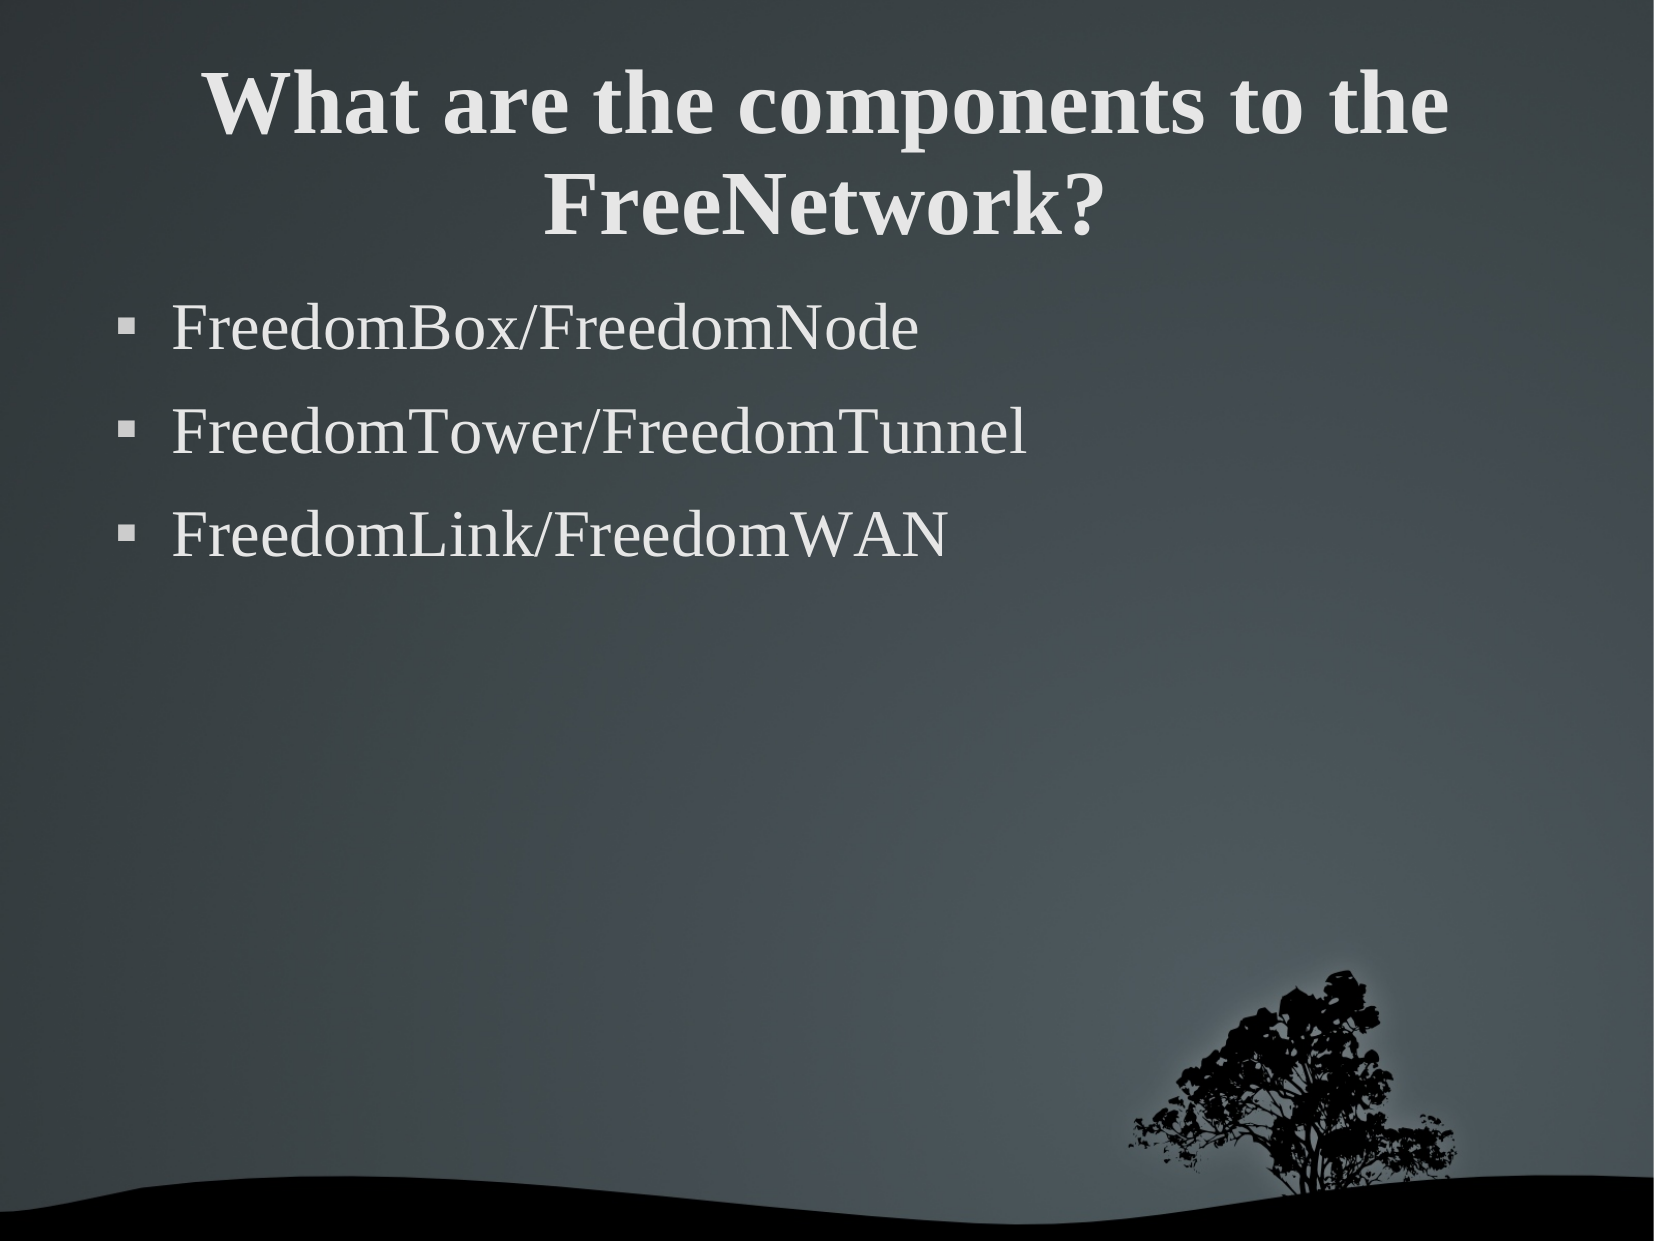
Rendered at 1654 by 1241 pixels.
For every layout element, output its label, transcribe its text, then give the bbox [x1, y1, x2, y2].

title What are the components to the FreeNetwork? [82, 33, 1571, 273]
list FreedomBox/FreedomNode FreedomTower/FreedomTunnel FreedomLink/FreedomWAN [82, 290, 1571, 1109]
picture [0, 0, 1654, 1241]
